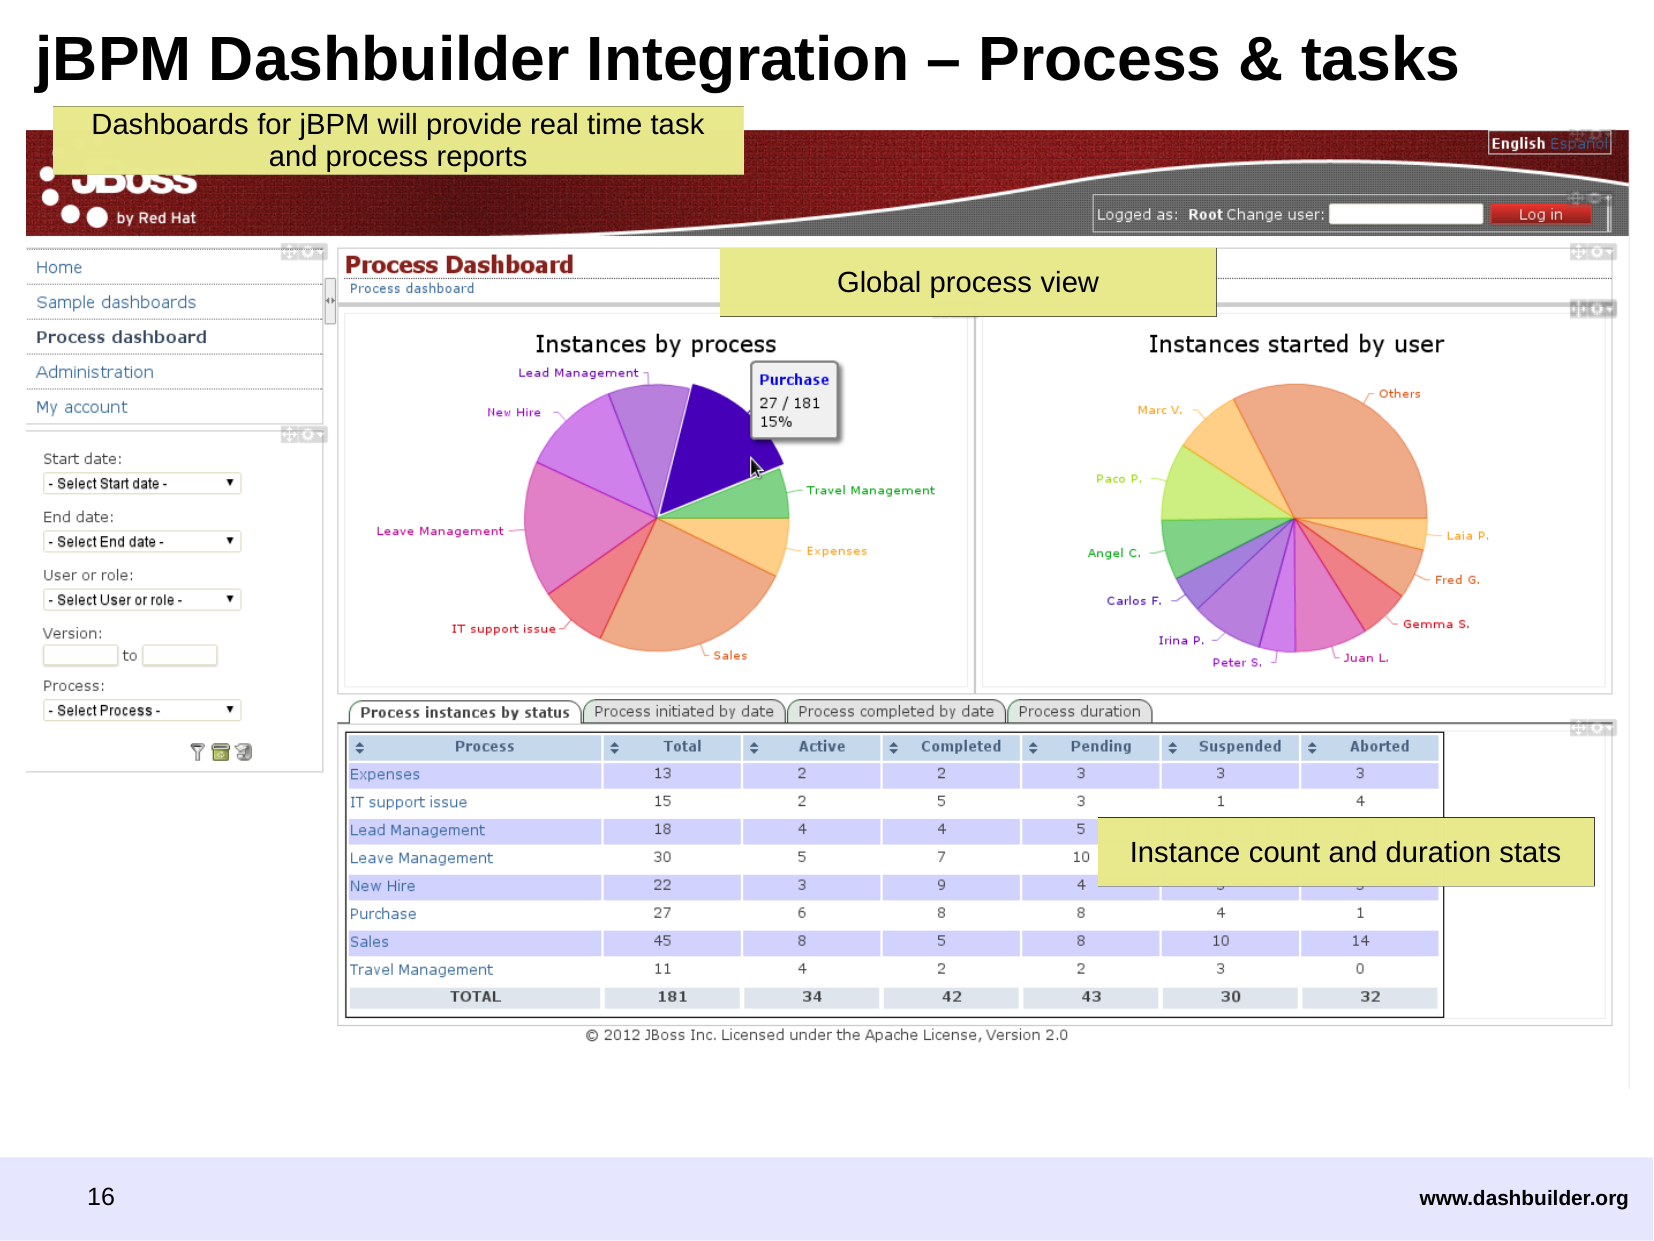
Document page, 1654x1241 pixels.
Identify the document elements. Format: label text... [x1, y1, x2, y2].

title jBPM Dashbuilder Integration – Process & tasks [35, 0, 1607, 119]
title Dashboards for jBPM will provide real time task and process reports [53, 106, 744, 175]
title Instance count and duration stats [1098, 817, 1594, 887]
picture [26, 129, 1630, 1089]
title Global process view [720, 248, 1217, 317]
